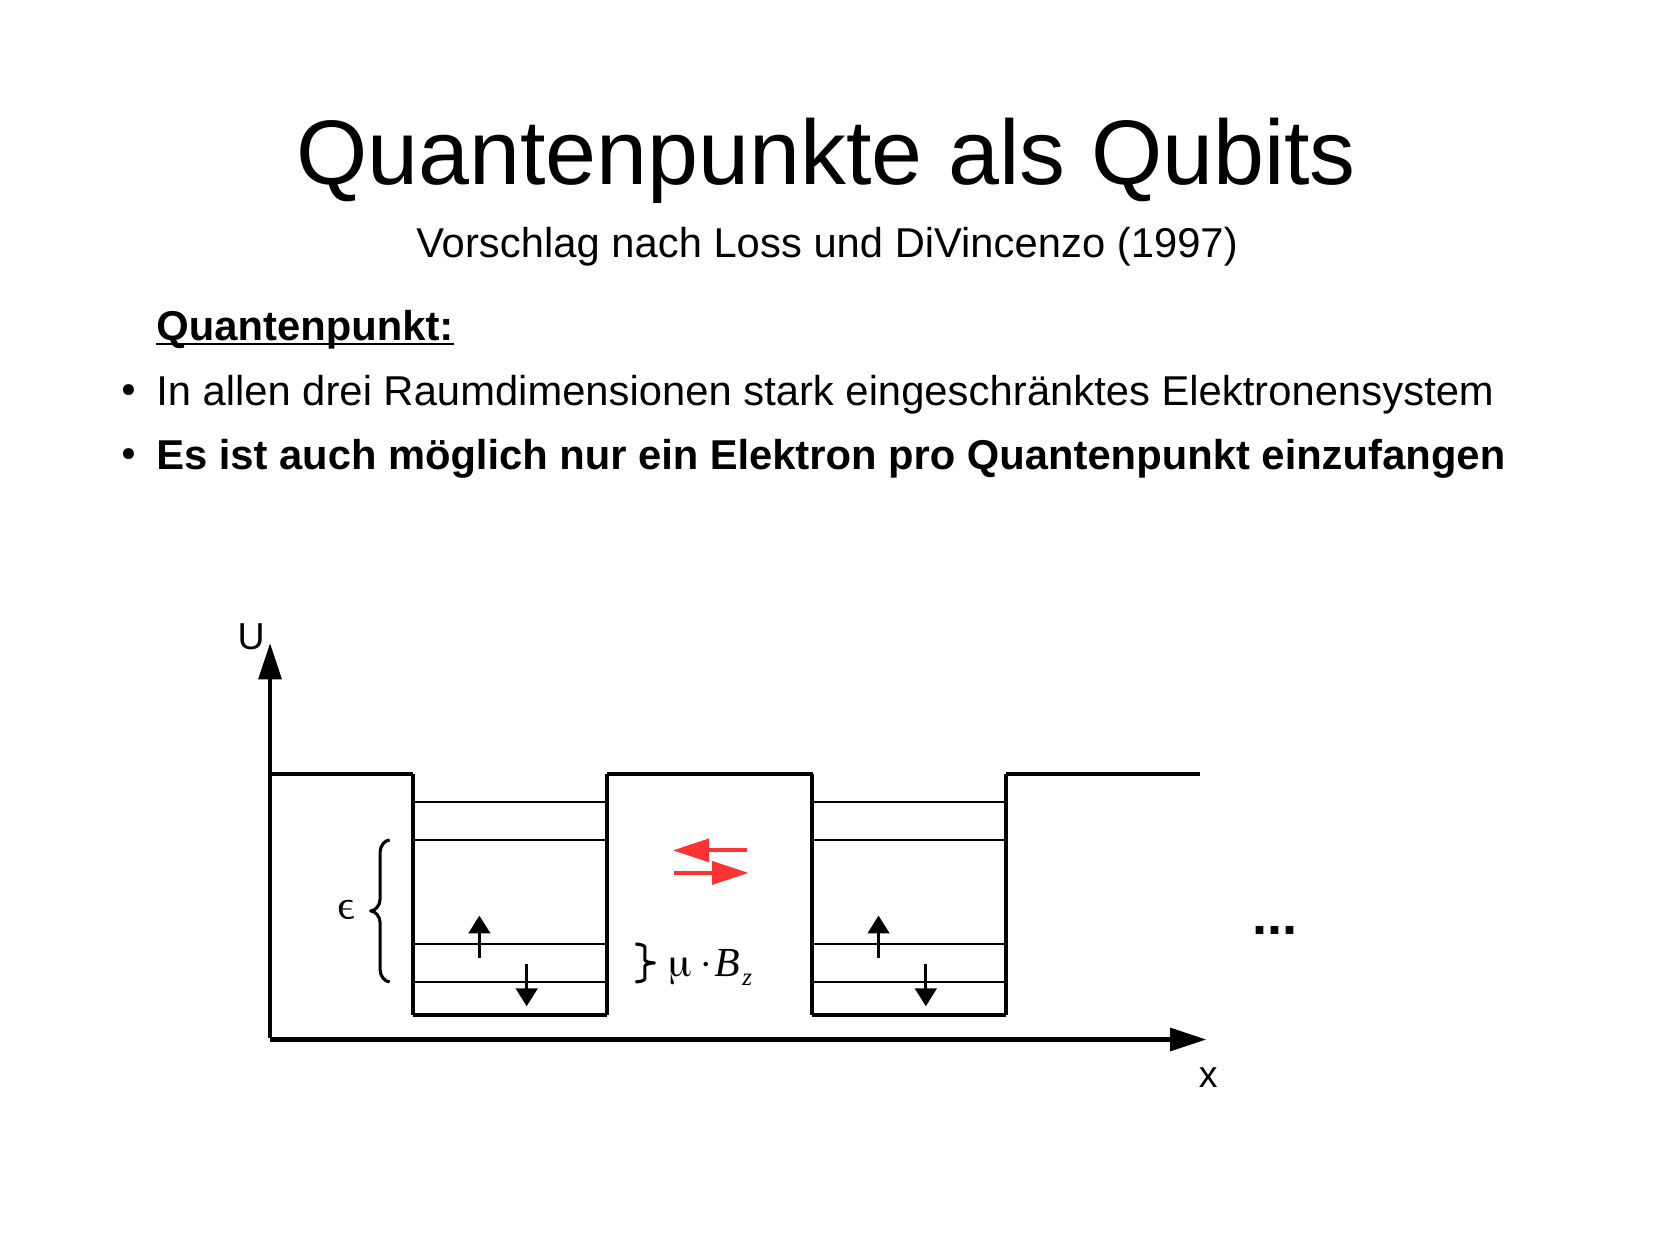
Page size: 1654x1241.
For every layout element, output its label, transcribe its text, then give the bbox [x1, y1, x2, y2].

title Quantenpunkte als Qubits [82, 49, 1571, 257]
text_box x [1184, 1045, 1217, 1103]
text_box ... [1237, 878, 1313, 955]
chart [330, 897, 363, 921]
text_box U [222, 608, 280, 666]
text_box Vorschlag nach Loss und DiVincenzo (1997) [366, 212, 1254, 275]
chart [661, 939, 760, 993]
text_box Quantenpunkt: In allen drei Raumdimensionen stark eingeschränktes Elektronensystem Es ist auch möglich nur ein Elektron pro Quantenpunkt einzufangen [106, 295, 1542, 508]
